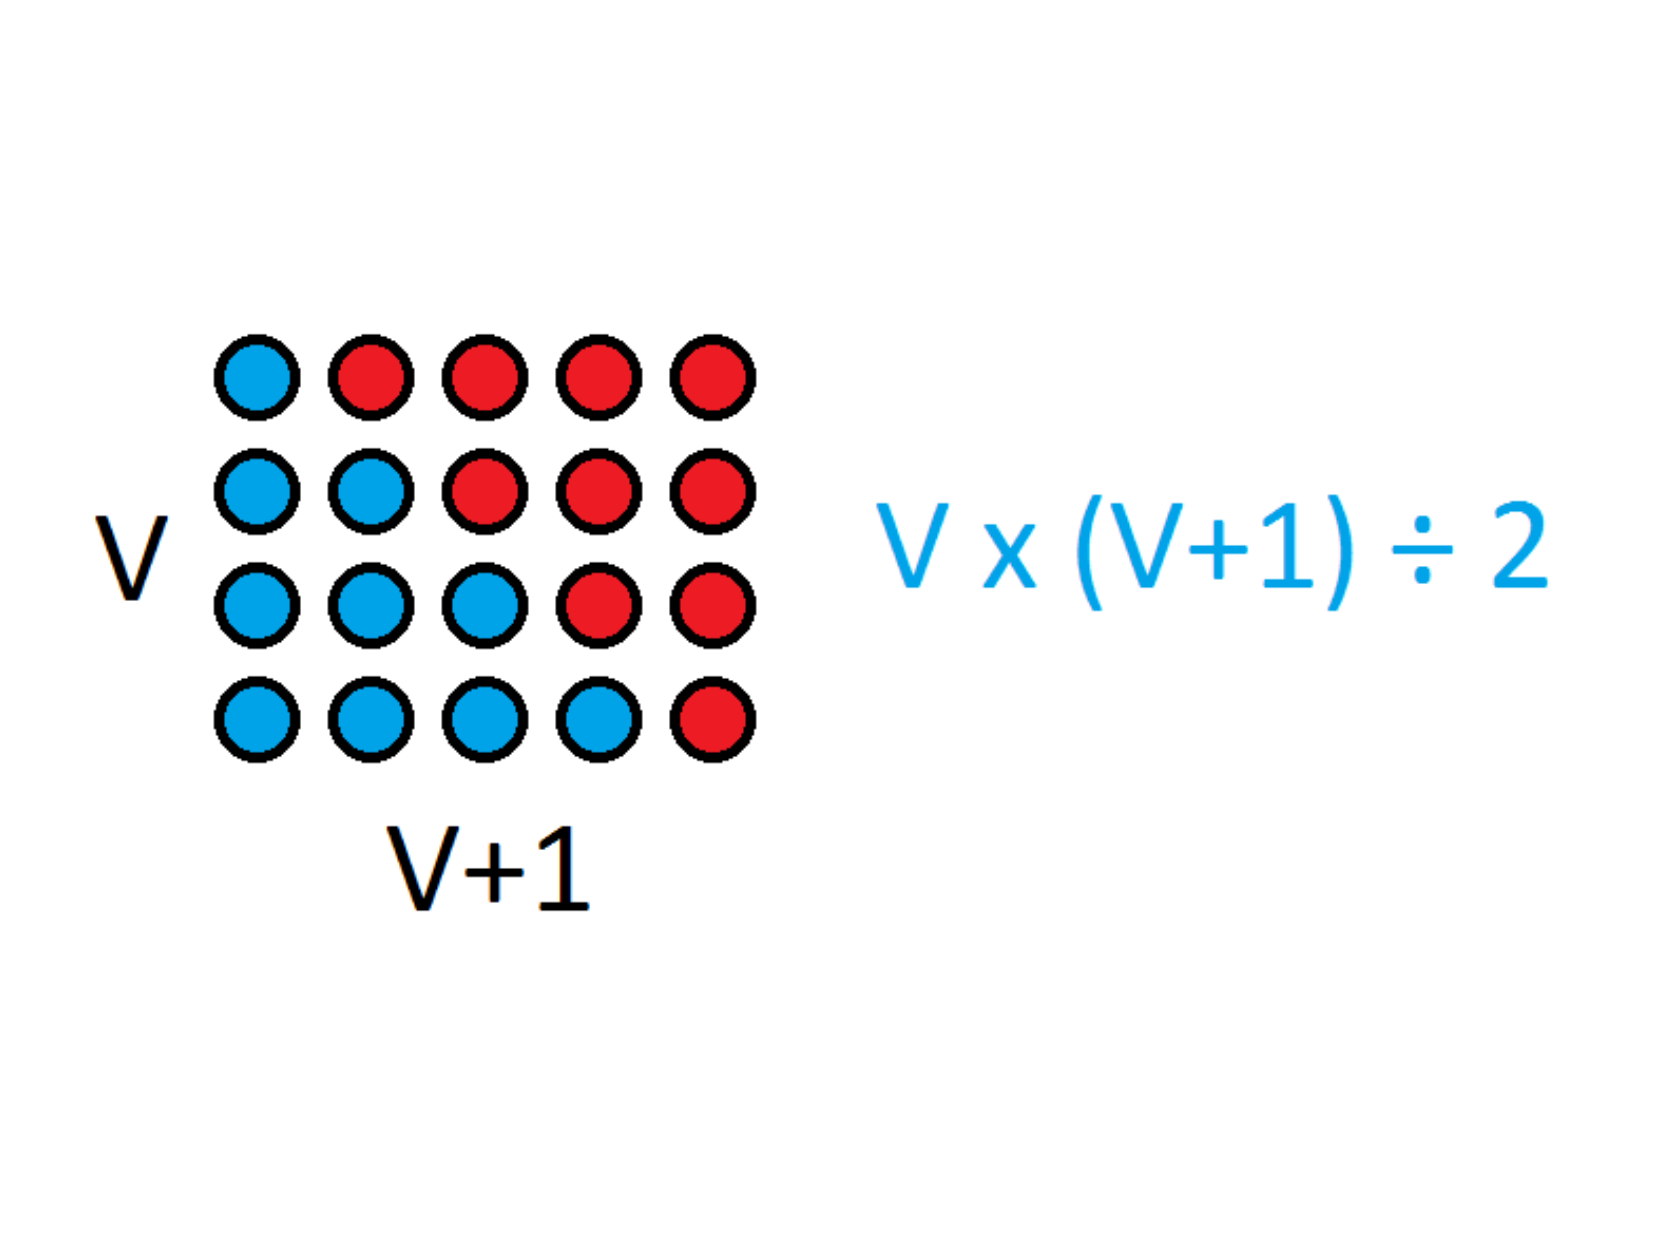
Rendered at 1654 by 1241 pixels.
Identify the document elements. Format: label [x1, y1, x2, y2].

picture [71, 318, 1607, 945]
